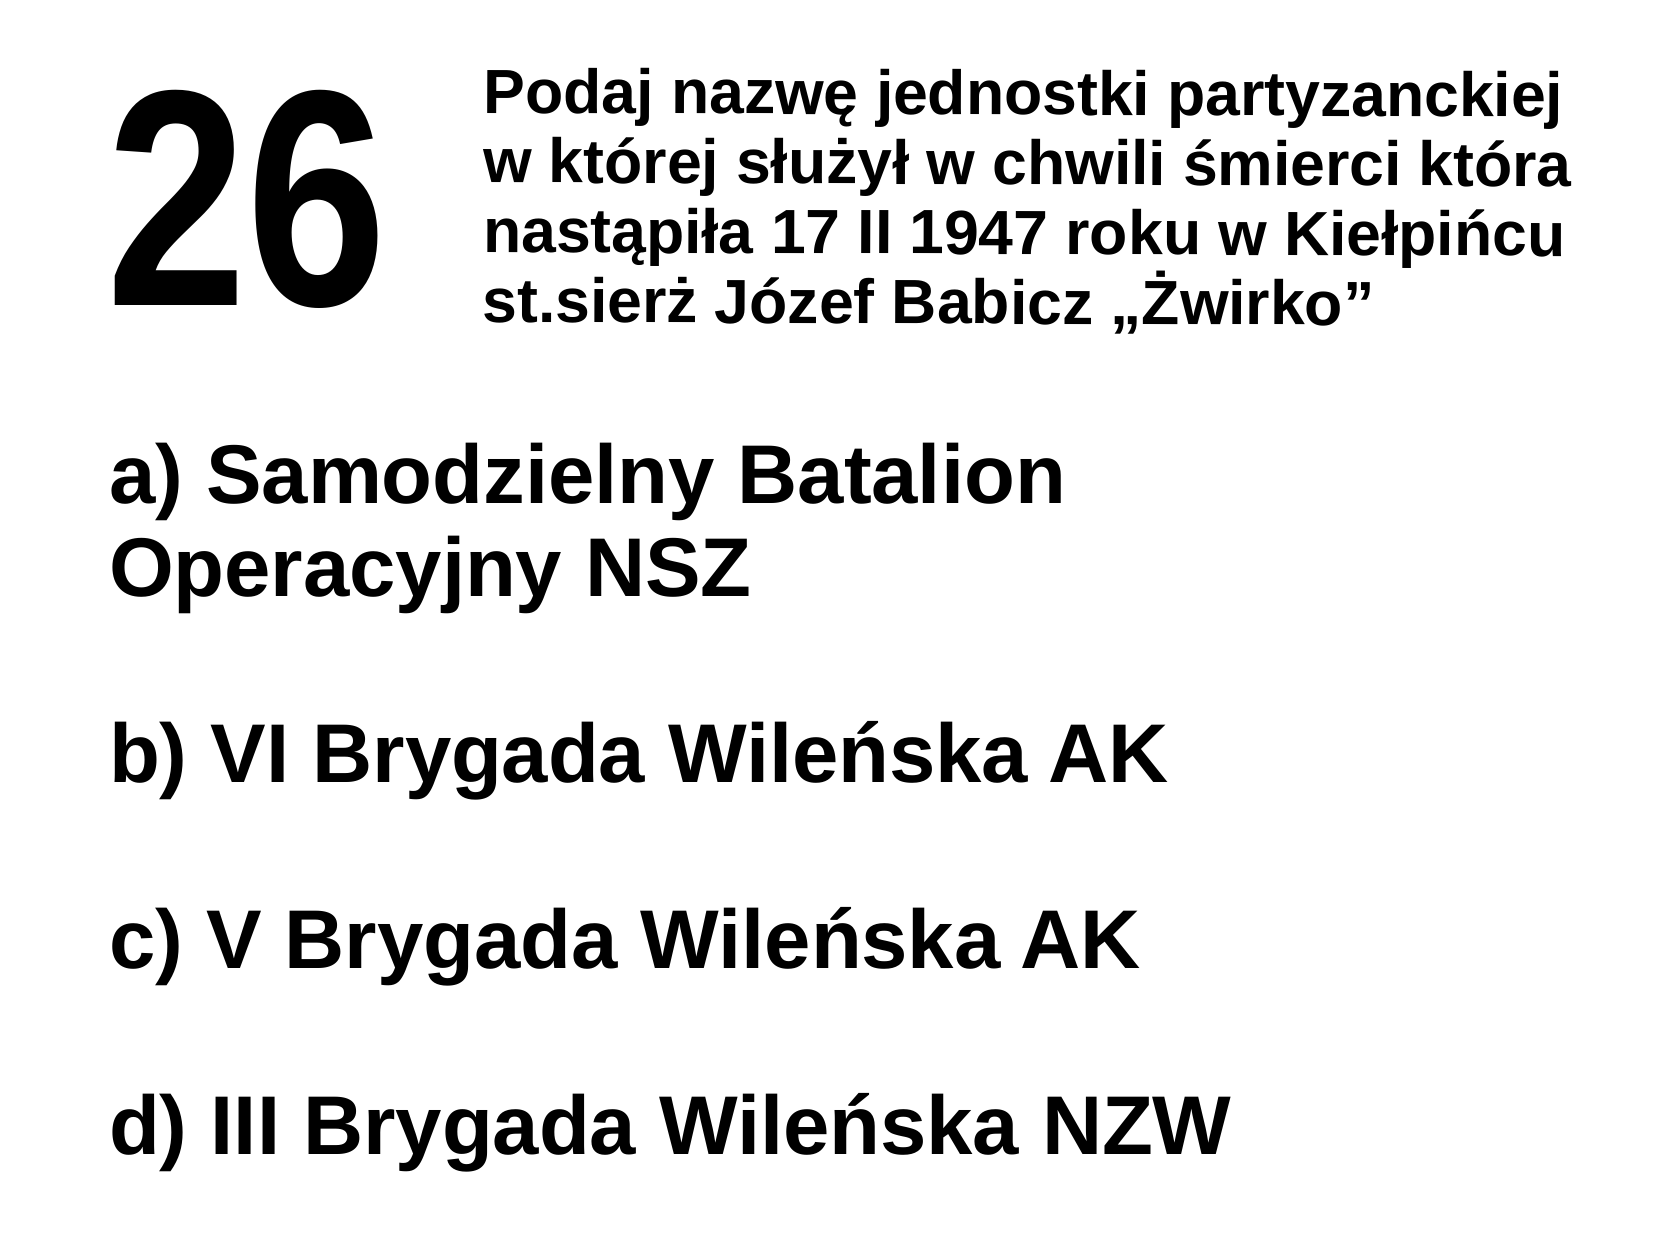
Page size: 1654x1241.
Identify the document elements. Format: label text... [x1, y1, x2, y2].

text_box 26 [8, 9, 485, 308]
text_box 26 [292, 200, 343, 275]
text_box a) Samodzielny Batalion Operacyjny NSZ b) VI Brygada Wileńska AK c) V Brygada Wileńska AK d) III Brygada Wileńska NZW [94, 420, 1453, 1180]
text_box Podaj nazwę jednostki partyzanckiej w której służył w chwili śmierci która nastąpiła 17 II 1947 roku w Kiełpińcu st.sierż Józef Babicz „Żwirko” [482, 56, 1615, 372]
